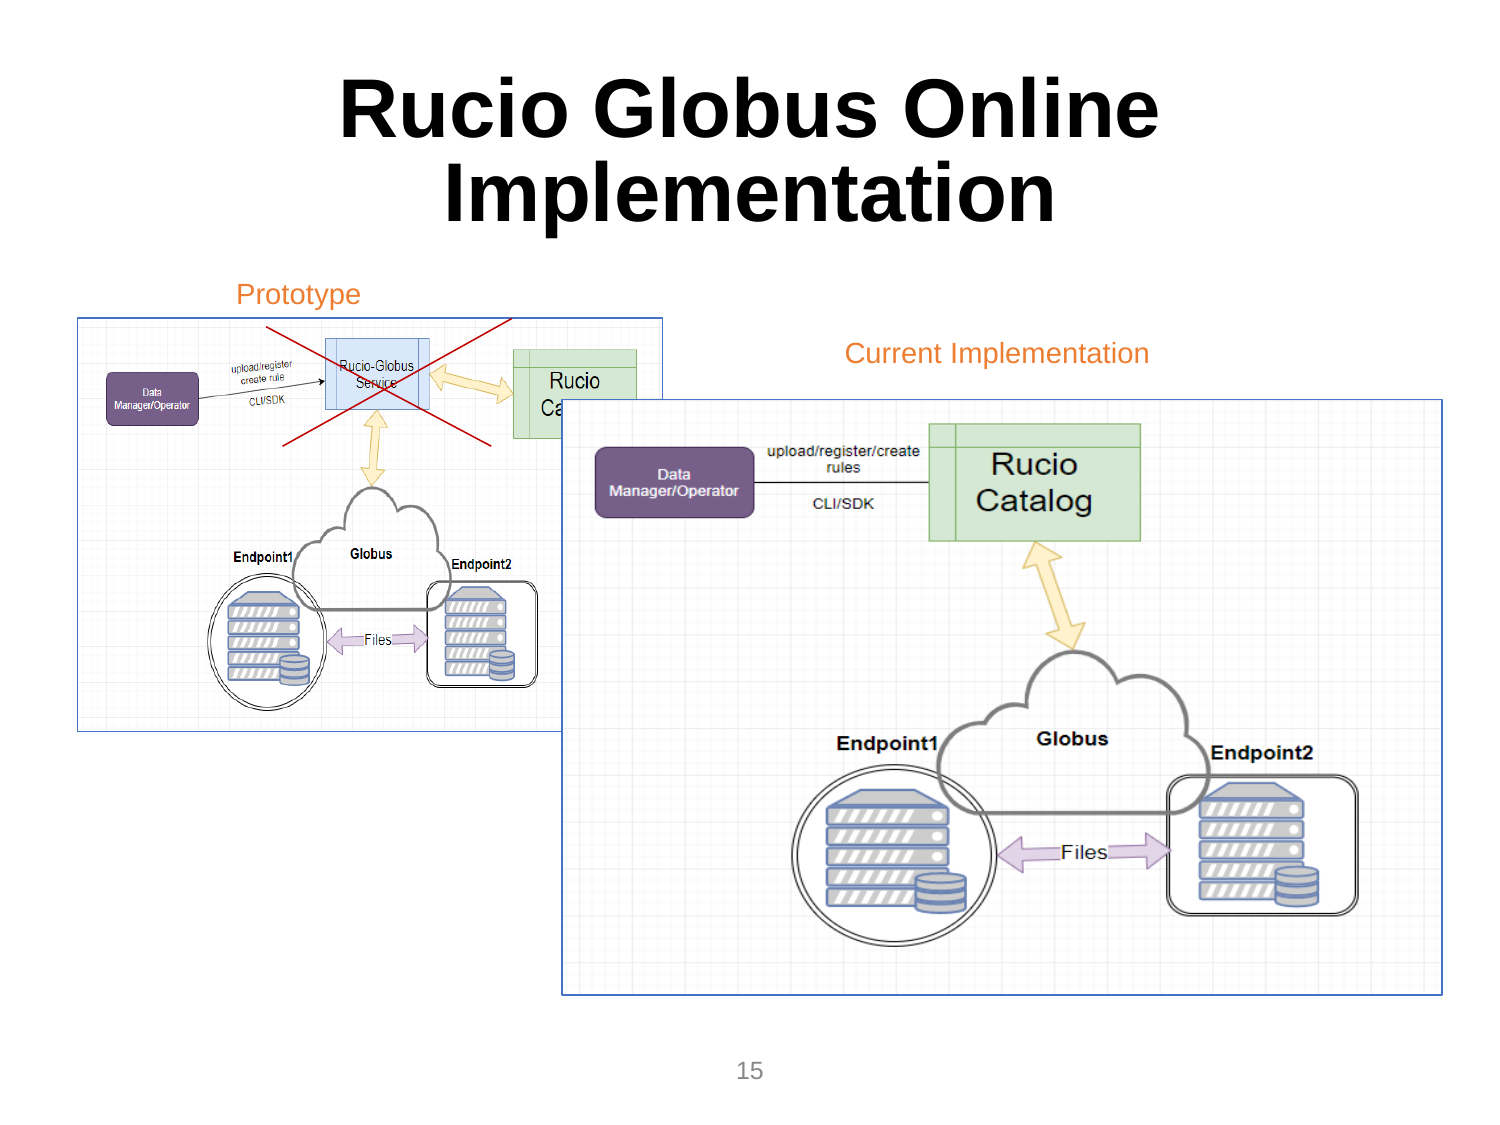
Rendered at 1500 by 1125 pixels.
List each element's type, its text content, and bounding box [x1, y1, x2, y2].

text_box Rucio Globus Online Implementation [104, 49, 1397, 246]
text_box Prototype [221, 267, 448, 318]
picture [78, 318, 662, 731]
picture [562, 400, 1442, 995]
text_box <number> [581, 1039, 919, 1100]
text_box Current Implementation [829, 326, 1218, 377]
